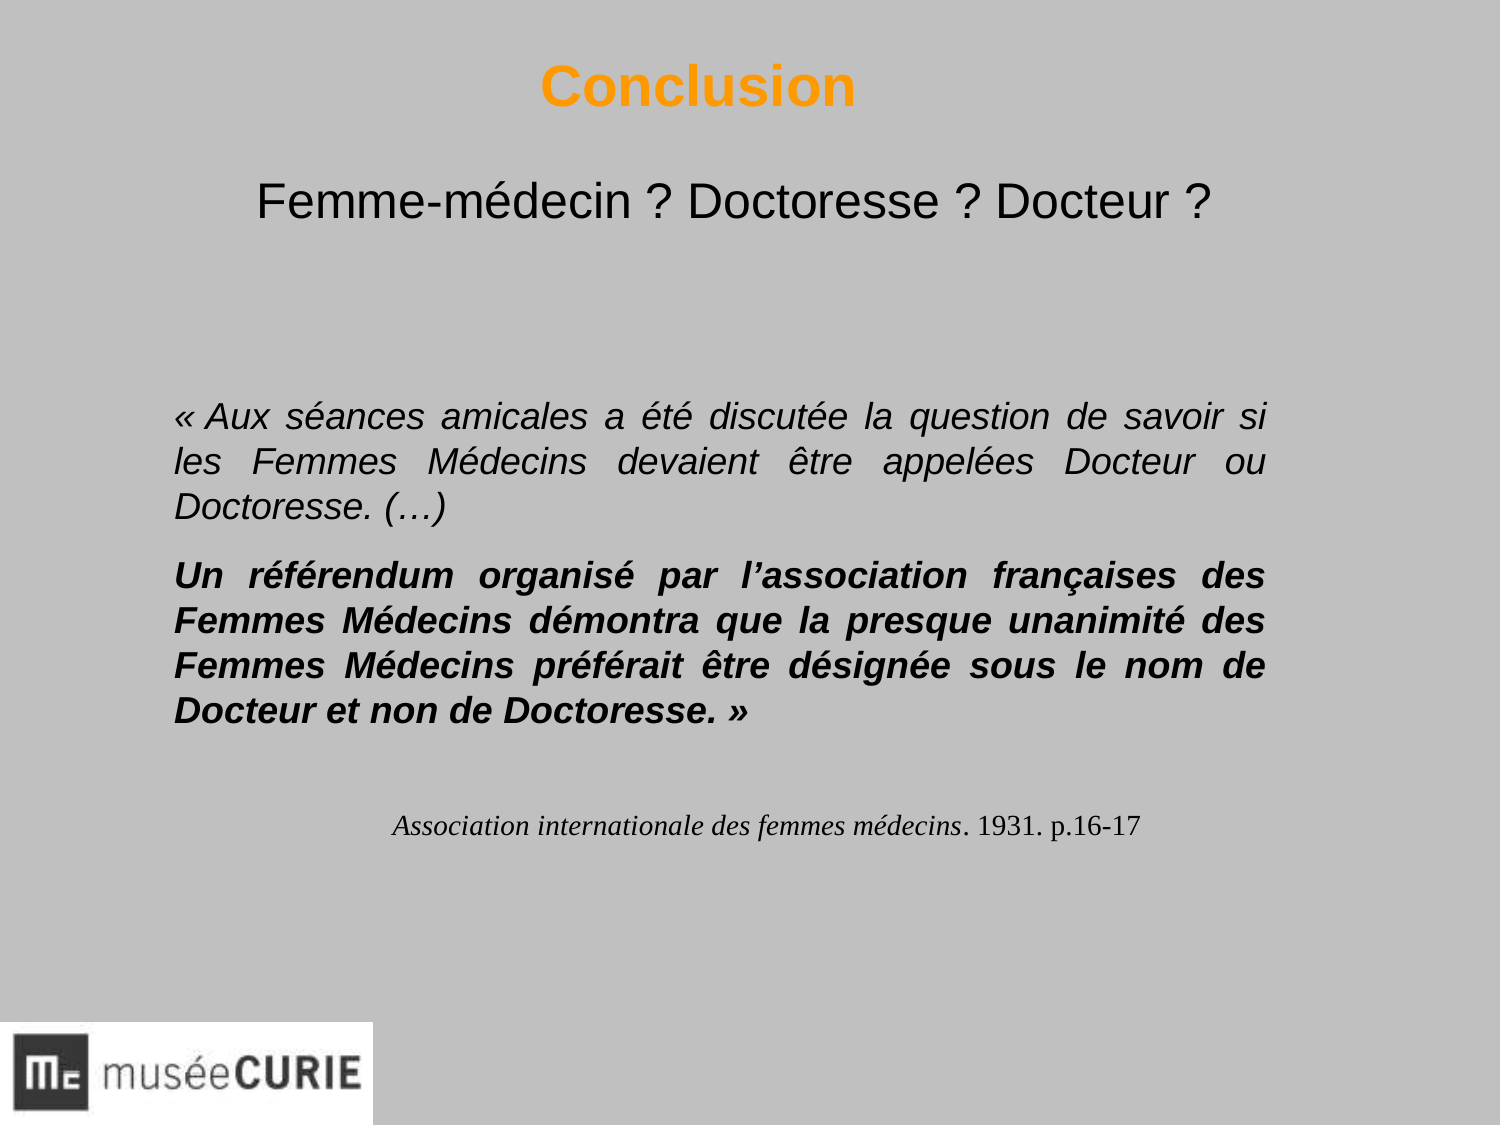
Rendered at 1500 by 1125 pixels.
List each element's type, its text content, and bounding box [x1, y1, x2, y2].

text_box Association internationale des femmes médecins. 1931. p.16-17 [377, 798, 1176, 850]
text_box Conclusion [525, 40, 892, 126]
text_box Femme-médecin ? Doctoresse ? Docteur ? [242, 160, 1270, 237]
picture [0, 1022, 373, 1125]
text_box « Aux séances amicales a été discutée la question de savoir si les Femmes Médecins devaient être appelées Docteur ou Doctoresse. (…) Un référendum organisé par l’association françaises des Femmes Médecins démontra que la presque unanimité des Femmes Médecins préférait être désignée sous le nom de Docteur et non de Doctoresse. » [159, 384, 1282, 739]
